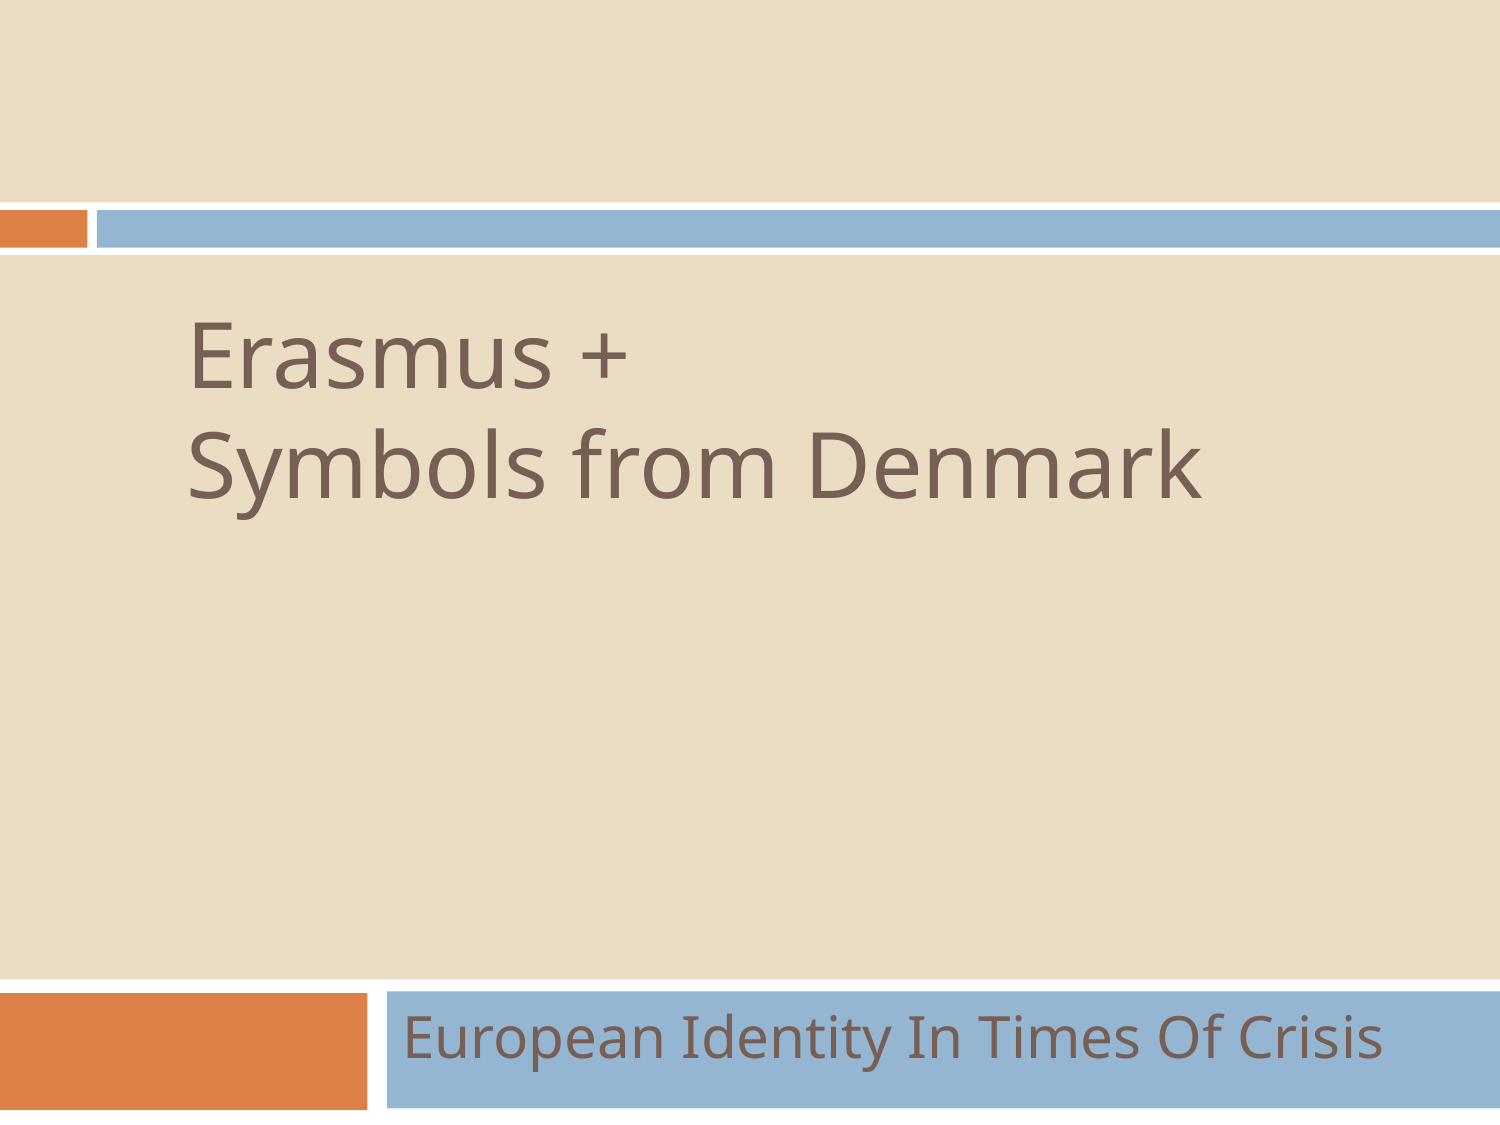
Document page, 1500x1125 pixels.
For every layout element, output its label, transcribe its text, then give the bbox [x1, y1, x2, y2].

title Erasmus + Symbols from Denmark [171, 289, 1234, 590]
subtitle European Identity In Times Of Crisis [387, 992, 1488, 1105]
